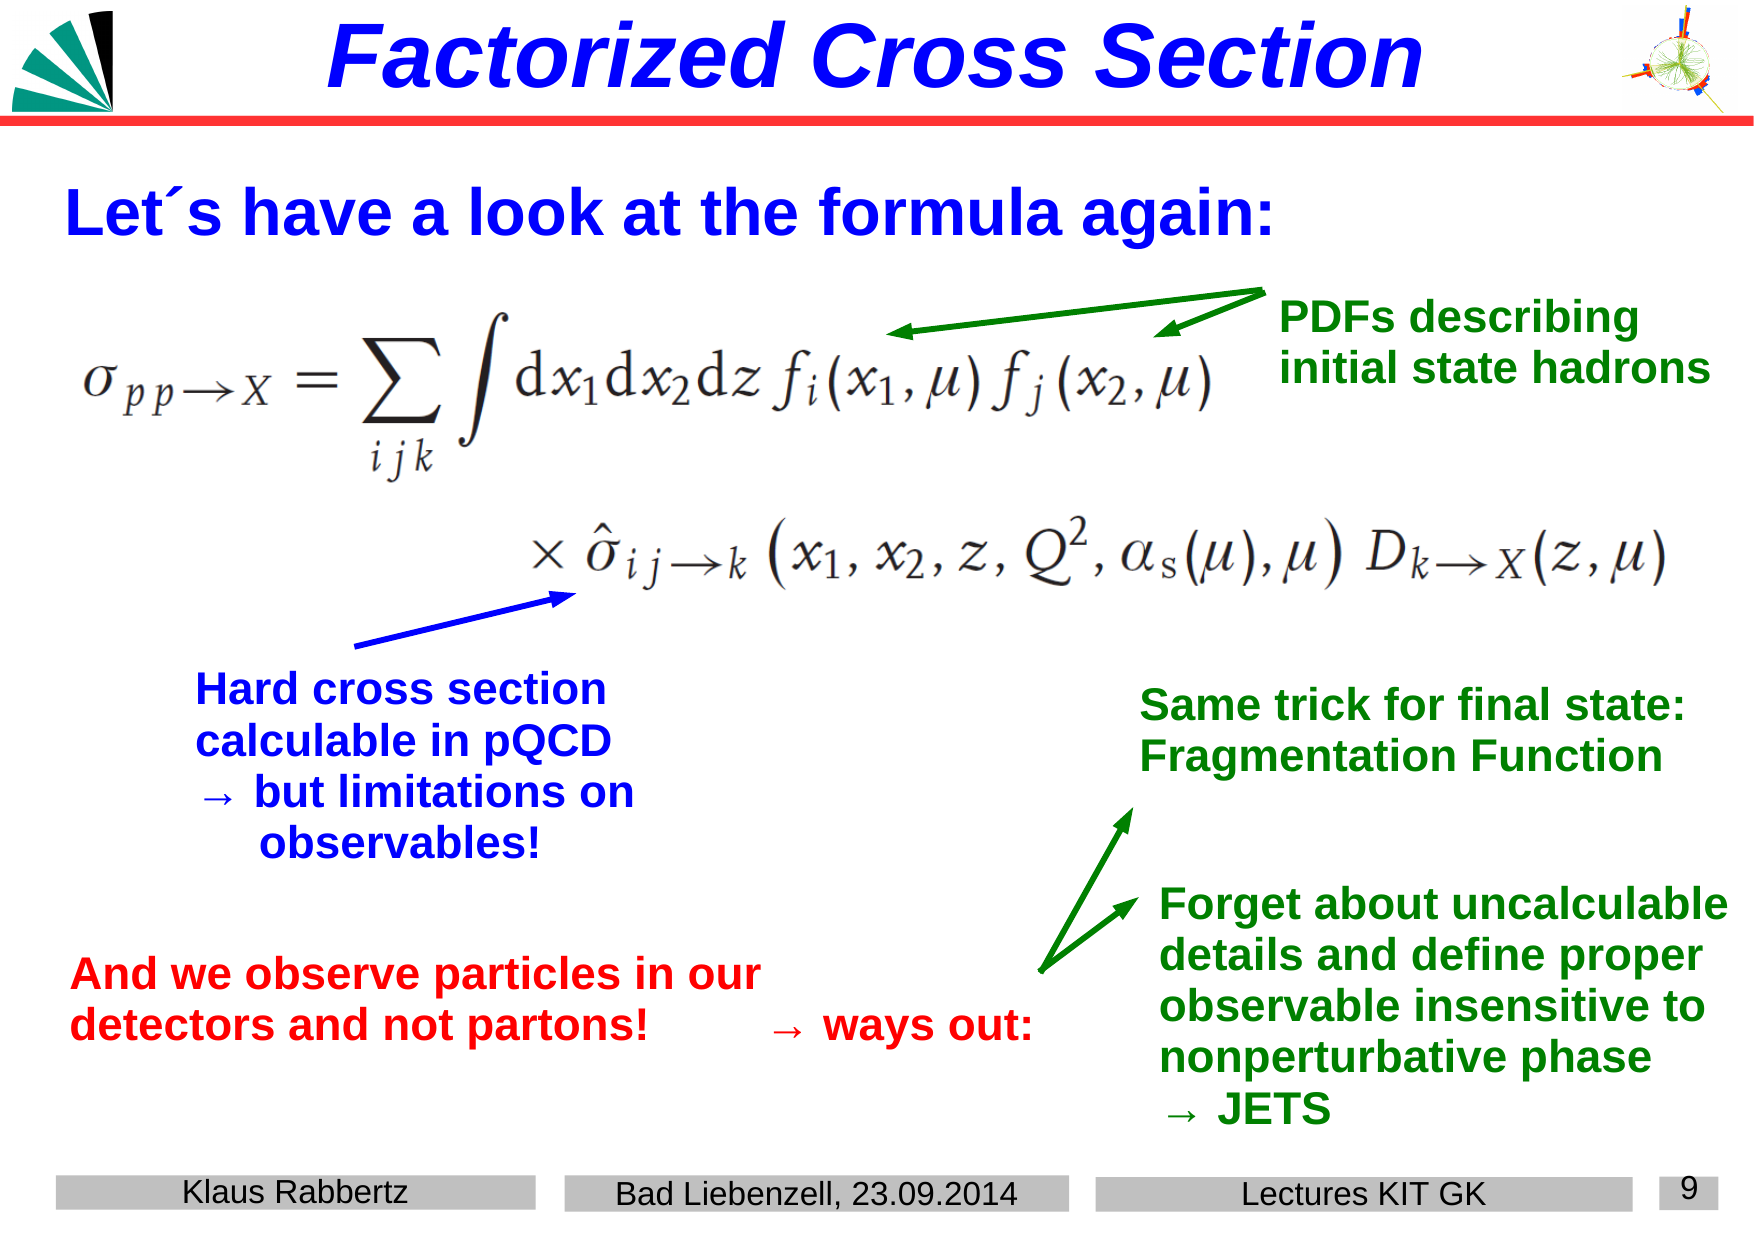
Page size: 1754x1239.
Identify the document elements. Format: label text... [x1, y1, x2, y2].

title Factorized Cross Section [153, 0, 1600, 113]
text_box Forget about uncalculable details and define proper observable insensitive to nonperturbative phase → JETS [1146, 871, 1742, 1140]
text_box PDFs describing initial state hadrons [1267, 284, 1724, 400]
text_box Same trick for final state: Fragmentation Function [1127, 672, 1699, 788]
picture [63, 296, 1679, 616]
text_box Let´s have a look at the formula again: [52, 169, 1294, 256]
picture [1622, 5, 1738, 113]
text_box Hard cross section calculable in pQCD → but limitations on observables! [183, 657, 648, 875]
text_box And we observe particles in our detectors and not partons! → ways out: [57, 942, 1047, 1057]
picture [12, 11, 113, 113]
